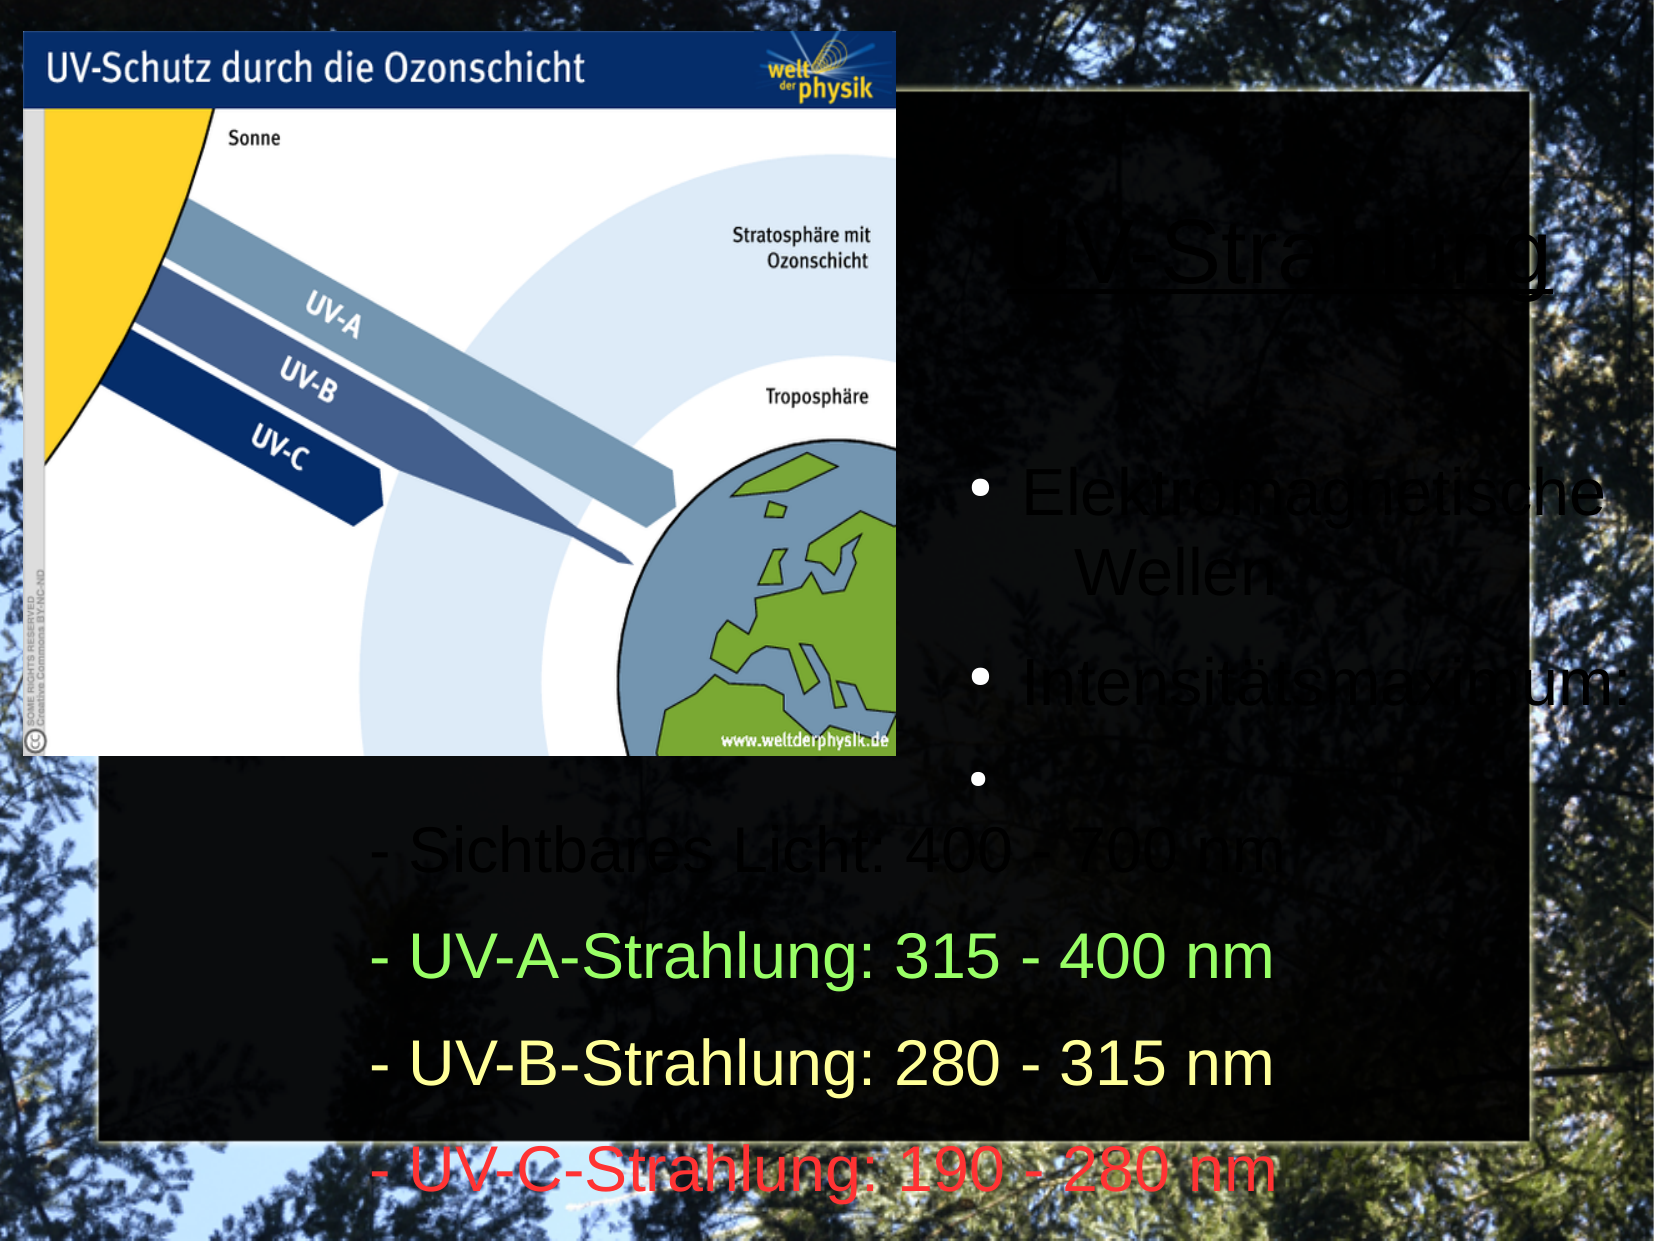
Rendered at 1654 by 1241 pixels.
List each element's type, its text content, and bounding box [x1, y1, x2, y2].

list - Sichtbares Licht: 400 - 700 nm - UV-A-Strahlung: 315 - 400 nm - UV-B-Strahlung: 280 - 315 nm - UV-C-Strahlung: 190 - 280 nm [283, 807, 1654, 1205]
title UV-Strahlung [896, 163, 1654, 332]
list Elektromagnetische Wellen Intensitätsmaximum: [933, 448, 1640, 807]
picture [23, 31, 896, 756]
